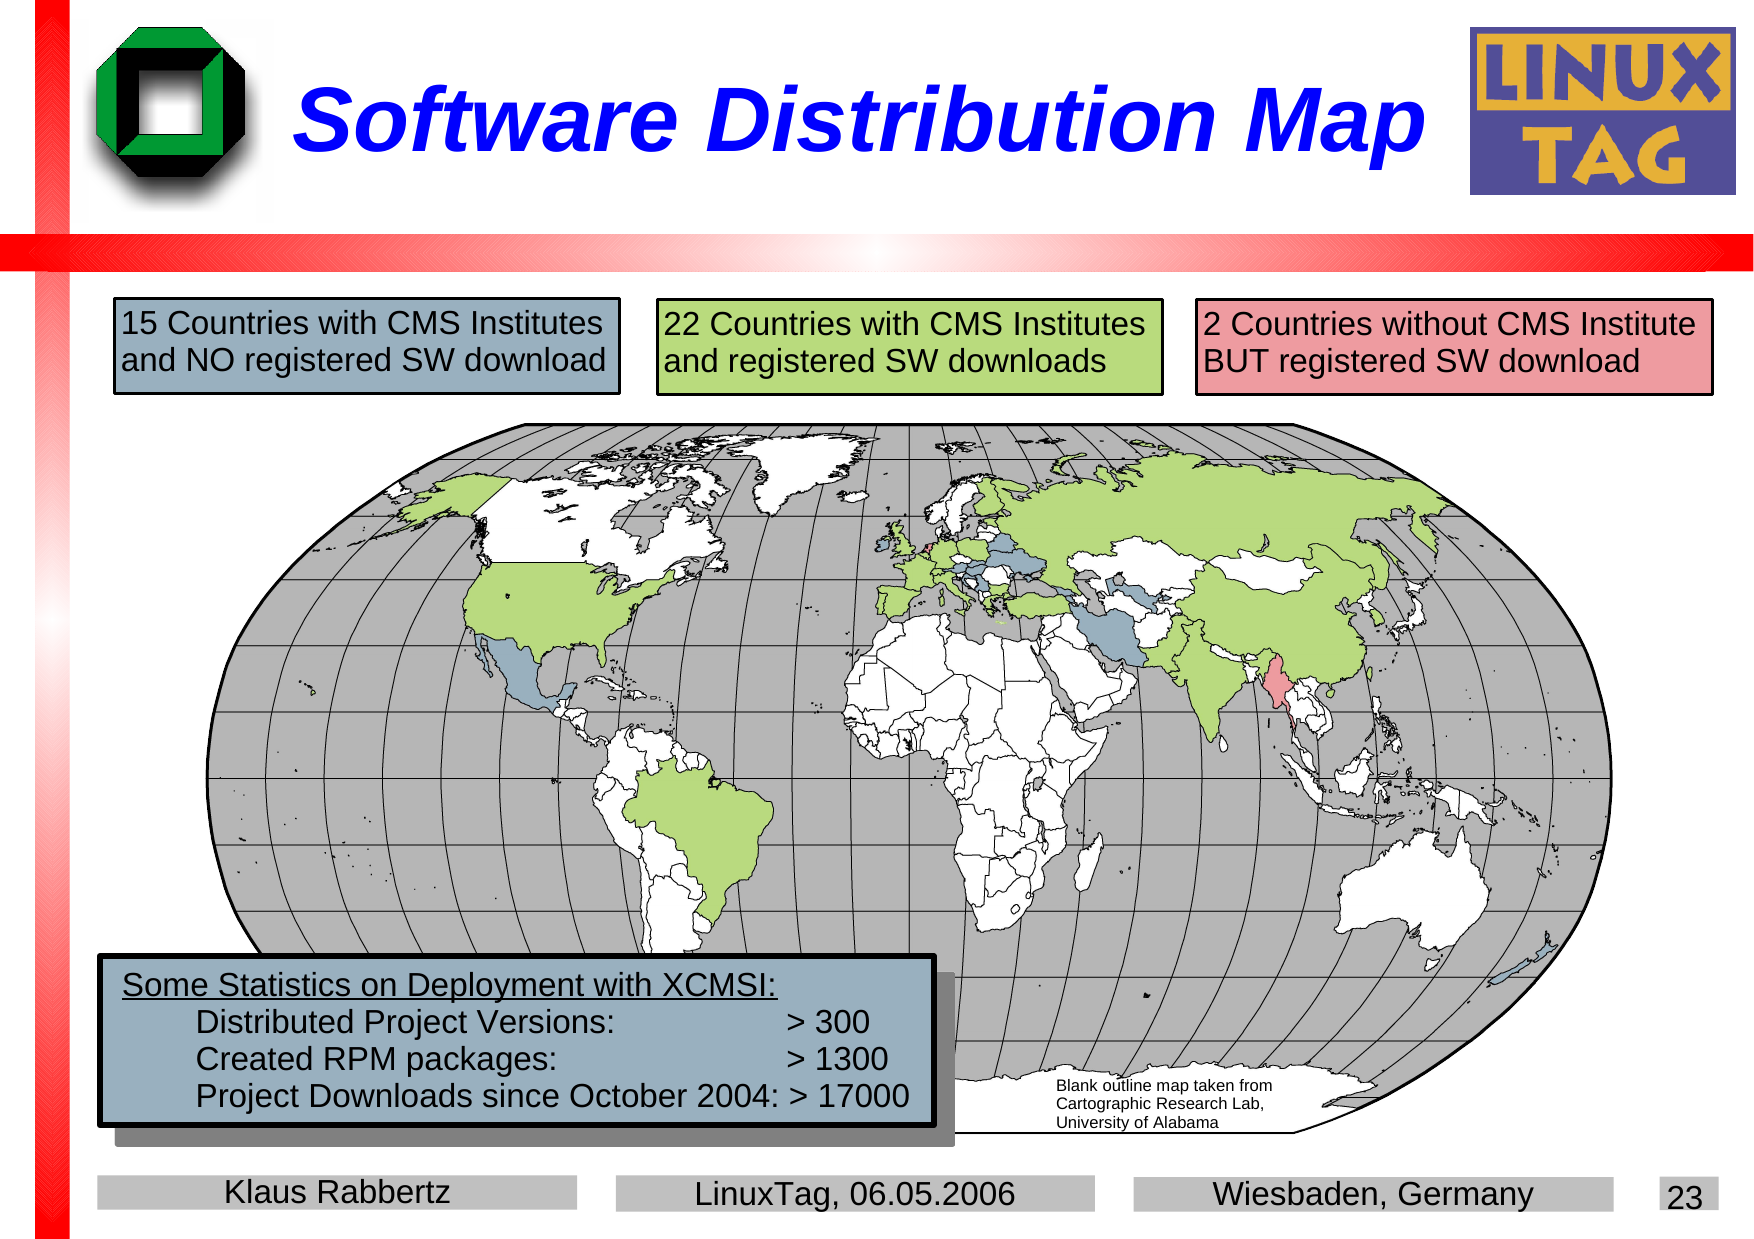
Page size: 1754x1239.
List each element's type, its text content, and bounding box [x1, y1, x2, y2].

picture [1470, 27, 1736, 195]
text_box 2 Countries without CMS Institute BUT registered SW download [1196, 299, 1713, 395]
picture [71, 19, 267, 223]
title Software Distribution Map [267, 15, 1455, 223]
picture [182, 403, 1642, 1157]
text_box Some Statistics on Deployment with XCMSI: Distributed Project Versions: > 300 Created RPM packages: > 1300 Project Downloads since October 2004: > 17000 [99, 956, 934, 1126]
text_box 15 Countries with CMS Institutes and NO registered SW download [114, 298, 620, 394]
text_box 22 Countries with CMS Institutes and registered SW downloads [657, 299, 1163, 395]
text_box Blank outline map taken from Cartographic Research Lab, University of Alabama [1044, 1063, 1286, 1144]
